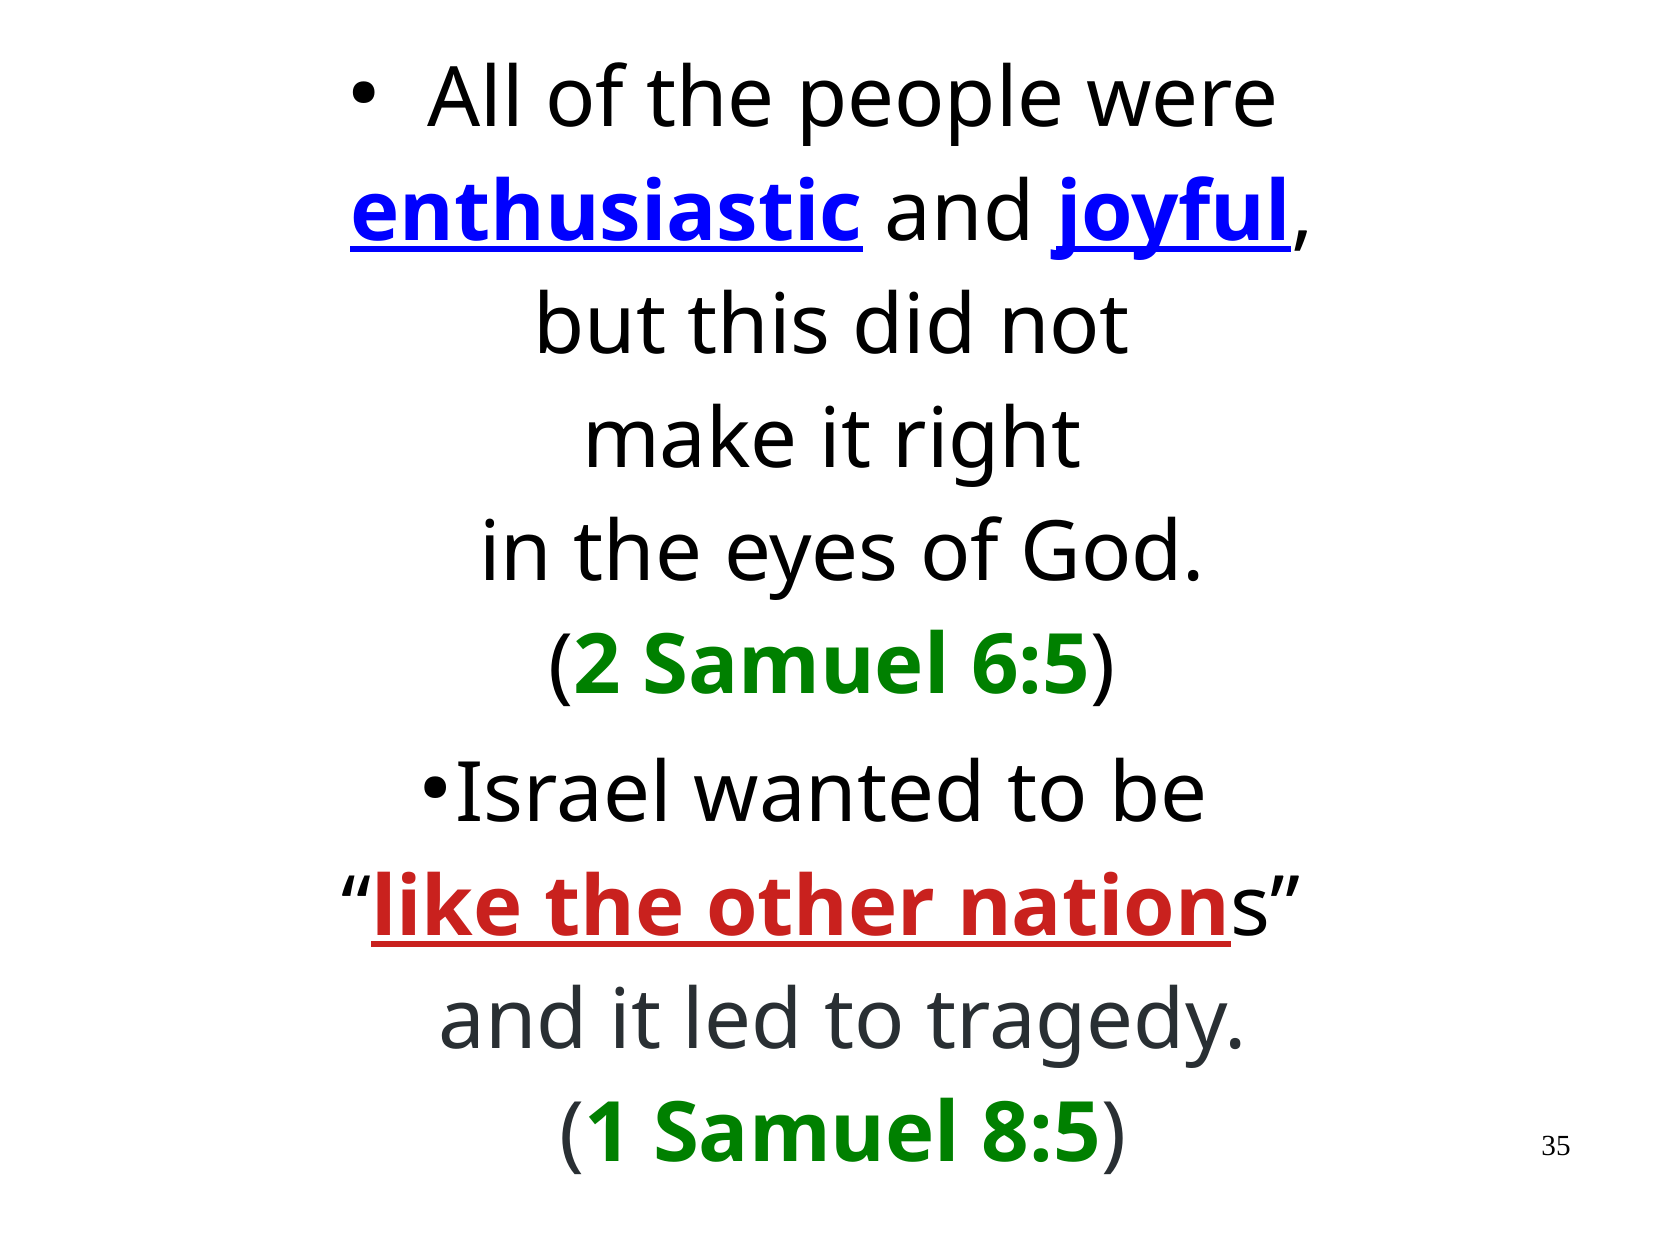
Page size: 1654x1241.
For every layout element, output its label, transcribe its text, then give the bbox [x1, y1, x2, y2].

list All of the people were enthusiastic and joyful, but this did not make it right in the eyes of God. (2 Samuel 6:5) Israel wanted to be “like the other nations” and it led to tragedy. (1 Samuel 8:5) [37, 37, 1613, 1201]
